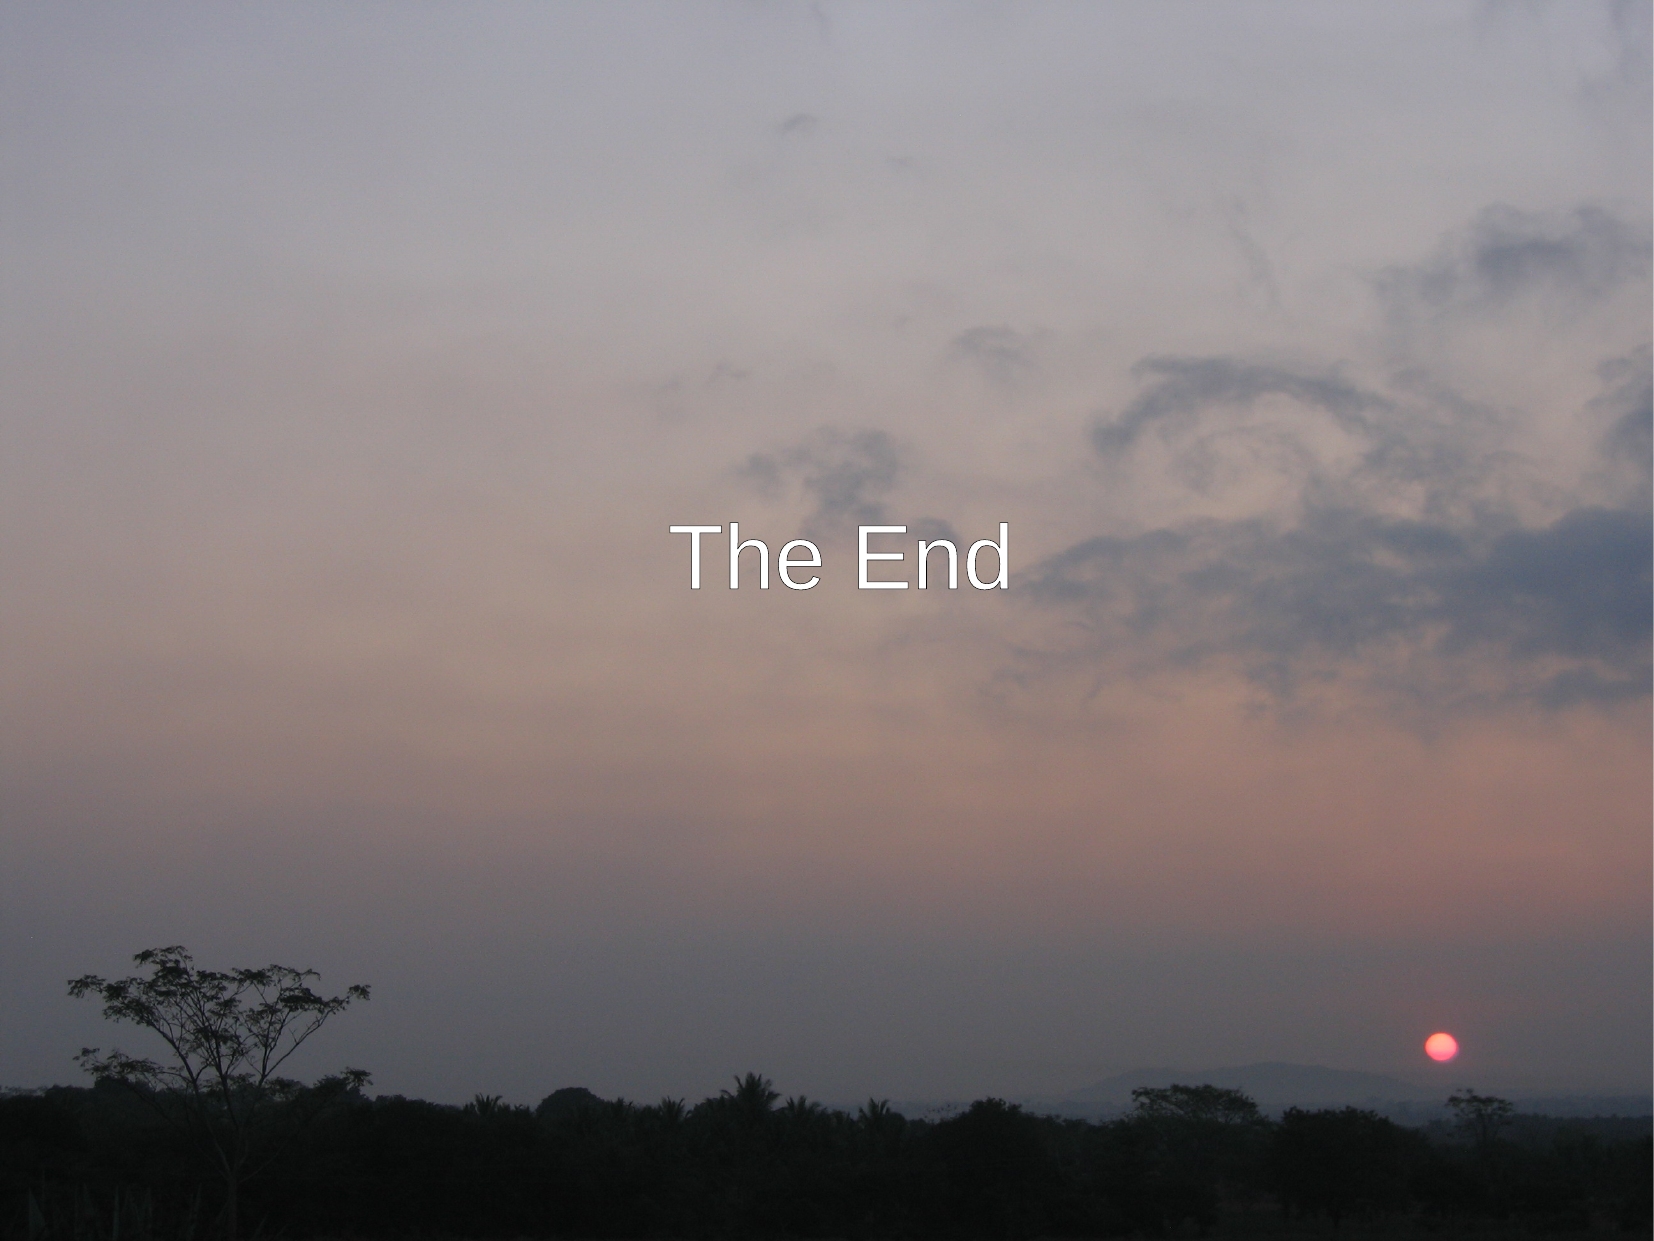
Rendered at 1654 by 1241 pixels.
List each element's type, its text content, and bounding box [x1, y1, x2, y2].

title The End [96, 453, 1586, 661]
picture [0, 0, 1654, 1241]
